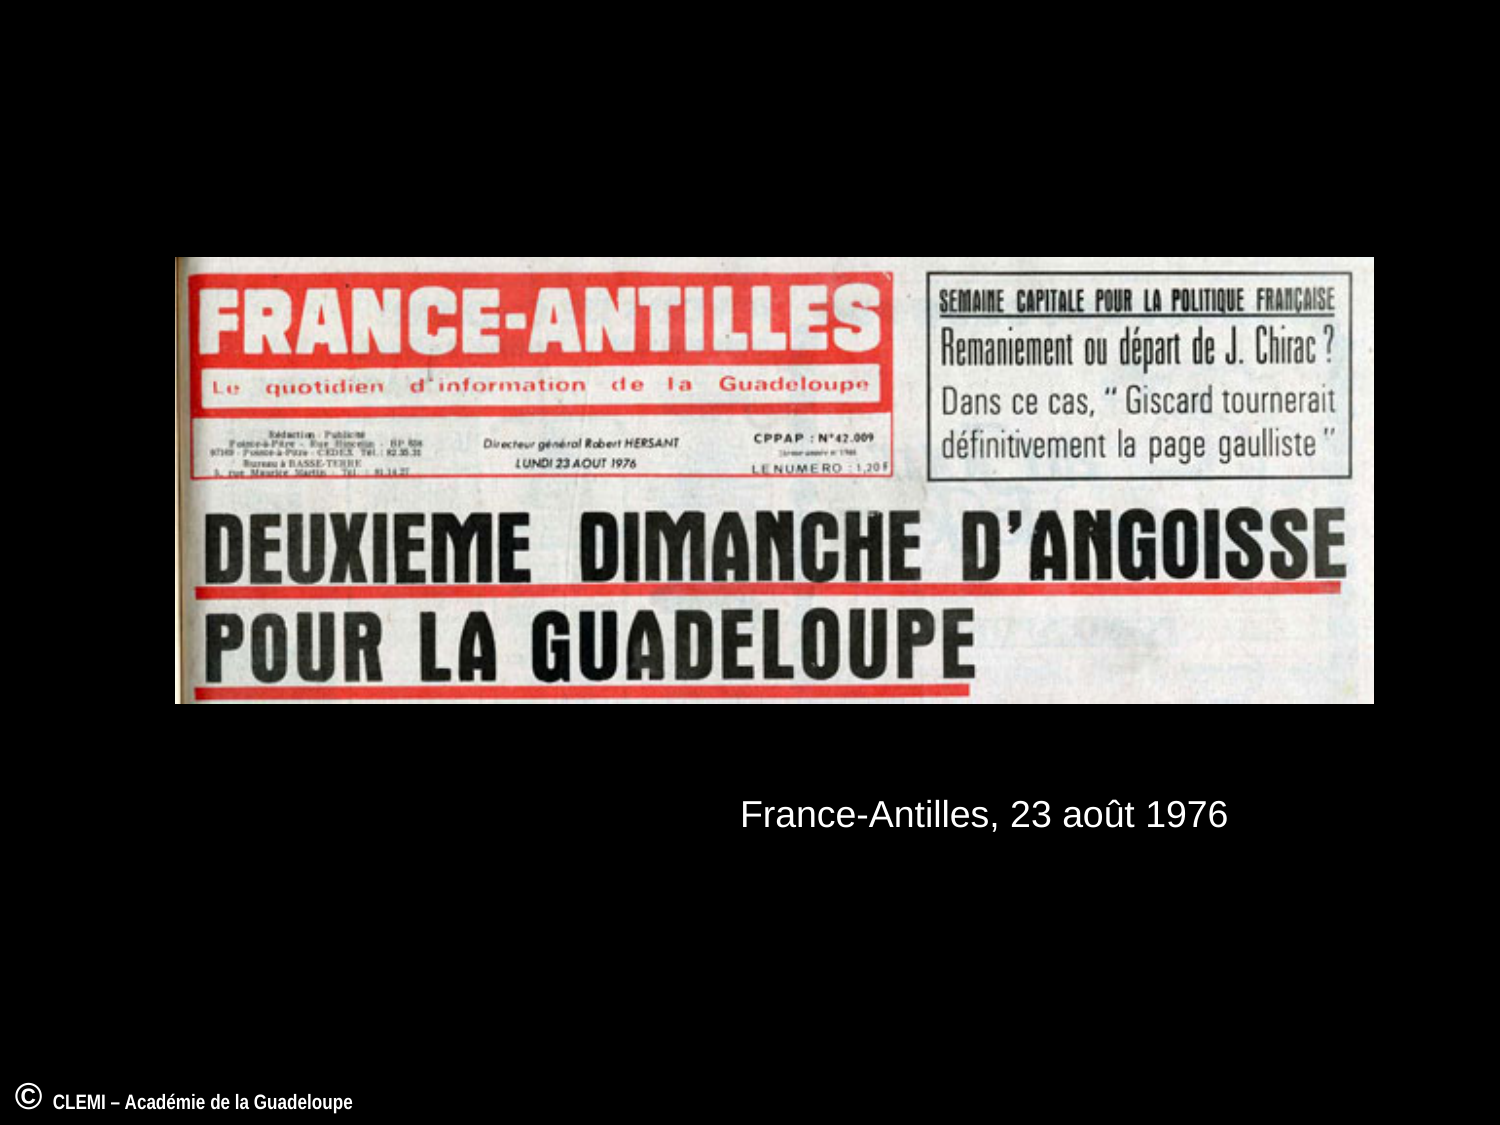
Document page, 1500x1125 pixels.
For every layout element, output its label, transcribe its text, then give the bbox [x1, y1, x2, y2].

title France-Antilles, 23 août 1976 [515, 761, 1454, 868]
picture [175, 257, 1374, 704]
text_box © CLEMI – Académie de la Guadeloupe [0, 1067, 575, 1125]
